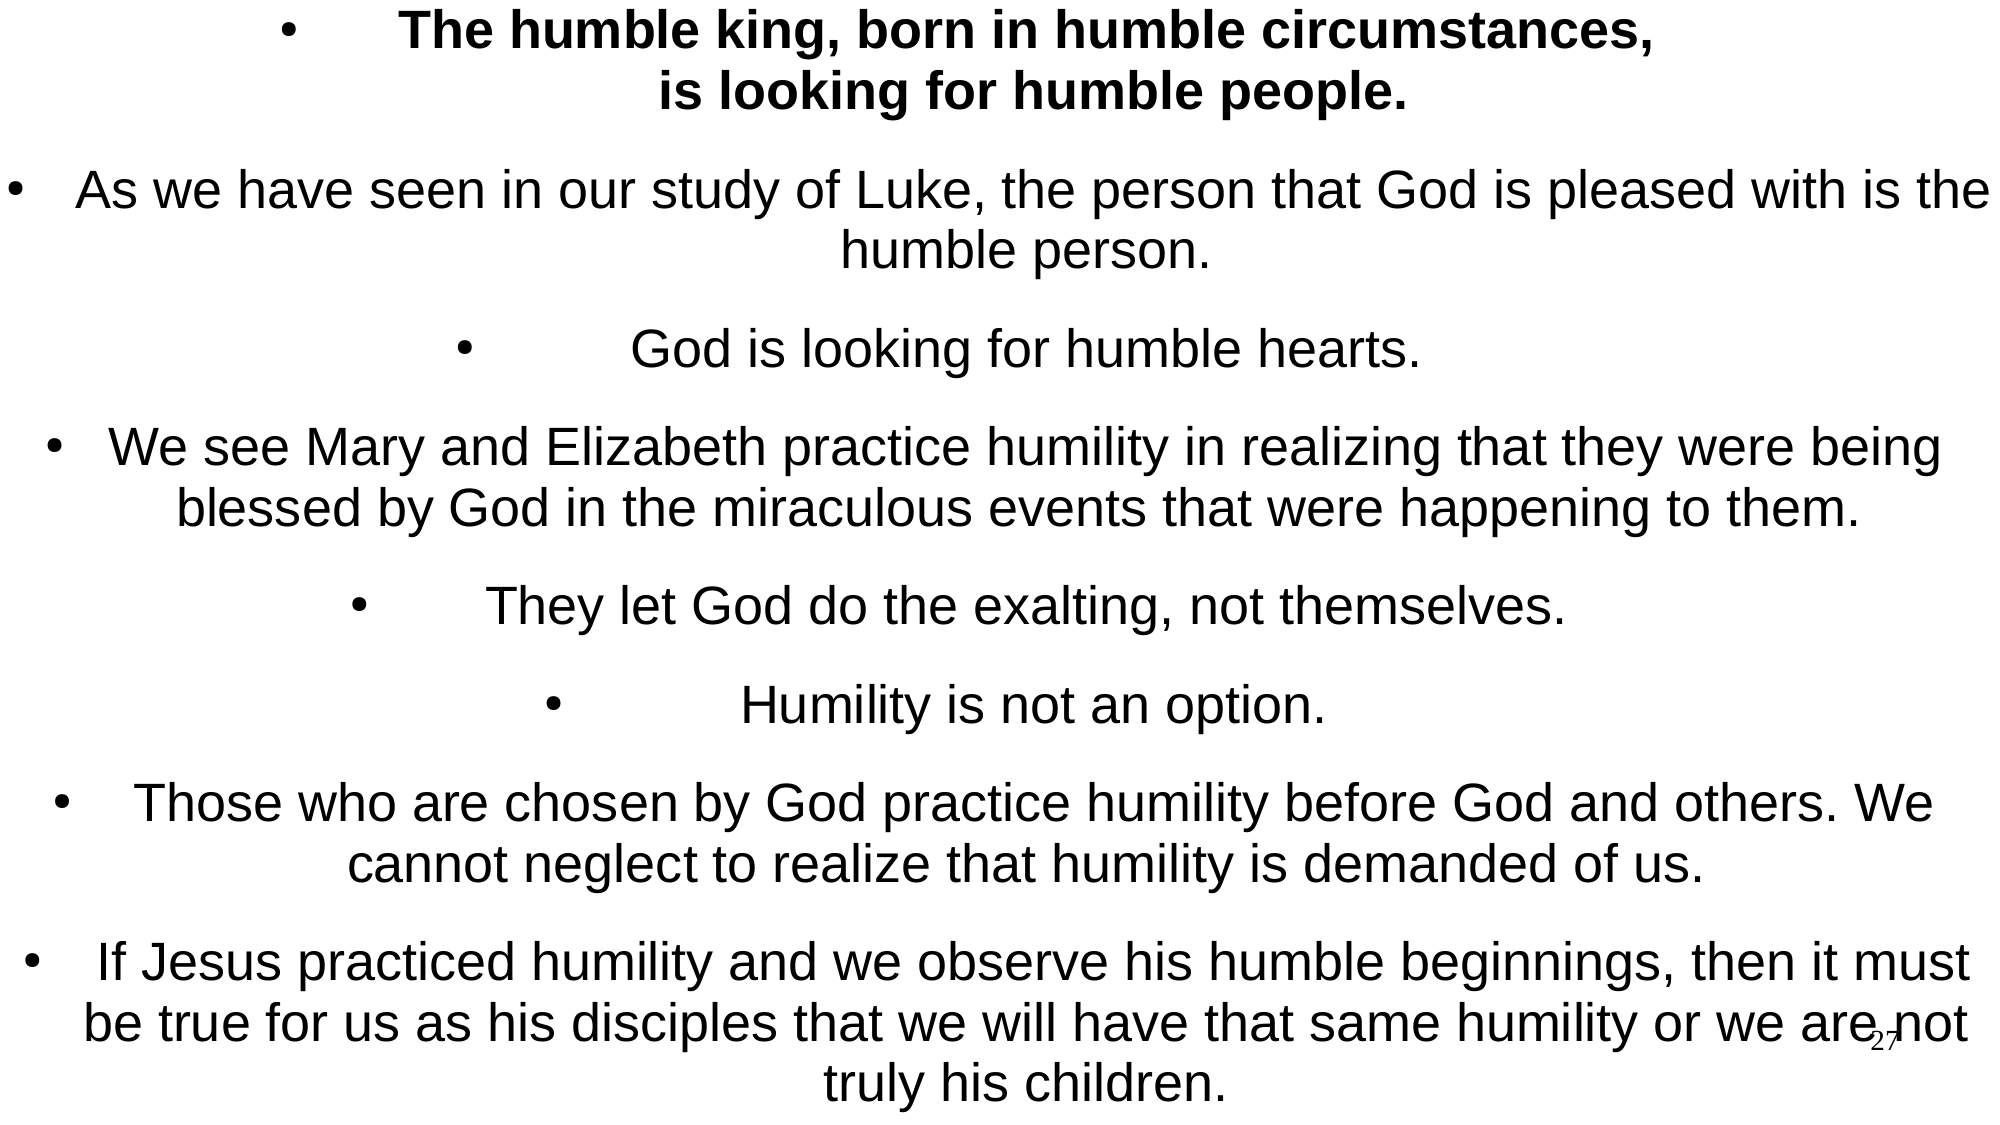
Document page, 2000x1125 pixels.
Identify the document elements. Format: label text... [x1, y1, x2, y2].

list The humble king, born in humble circumstances, is looking for humble people. As we have seen in our study of Luke, the person that God is pleased with is the humble person. God is looking for humble hearts. We see Mary and Elizabeth practice humility in realizing that they were being blessed by God in the miraculous events that were happening to them. They let God do the exalting, not themselves. Humility is not an option. Those who are chosen by God practice humility before God and others. We cannot neglect to realize that humility is demanded of us. If Jesus practiced humility and we observe his humble beginnings, then it must be true for us as his disciples that we will have that same humility or we are not truly his children. [0, 0, 1996, 1123]
